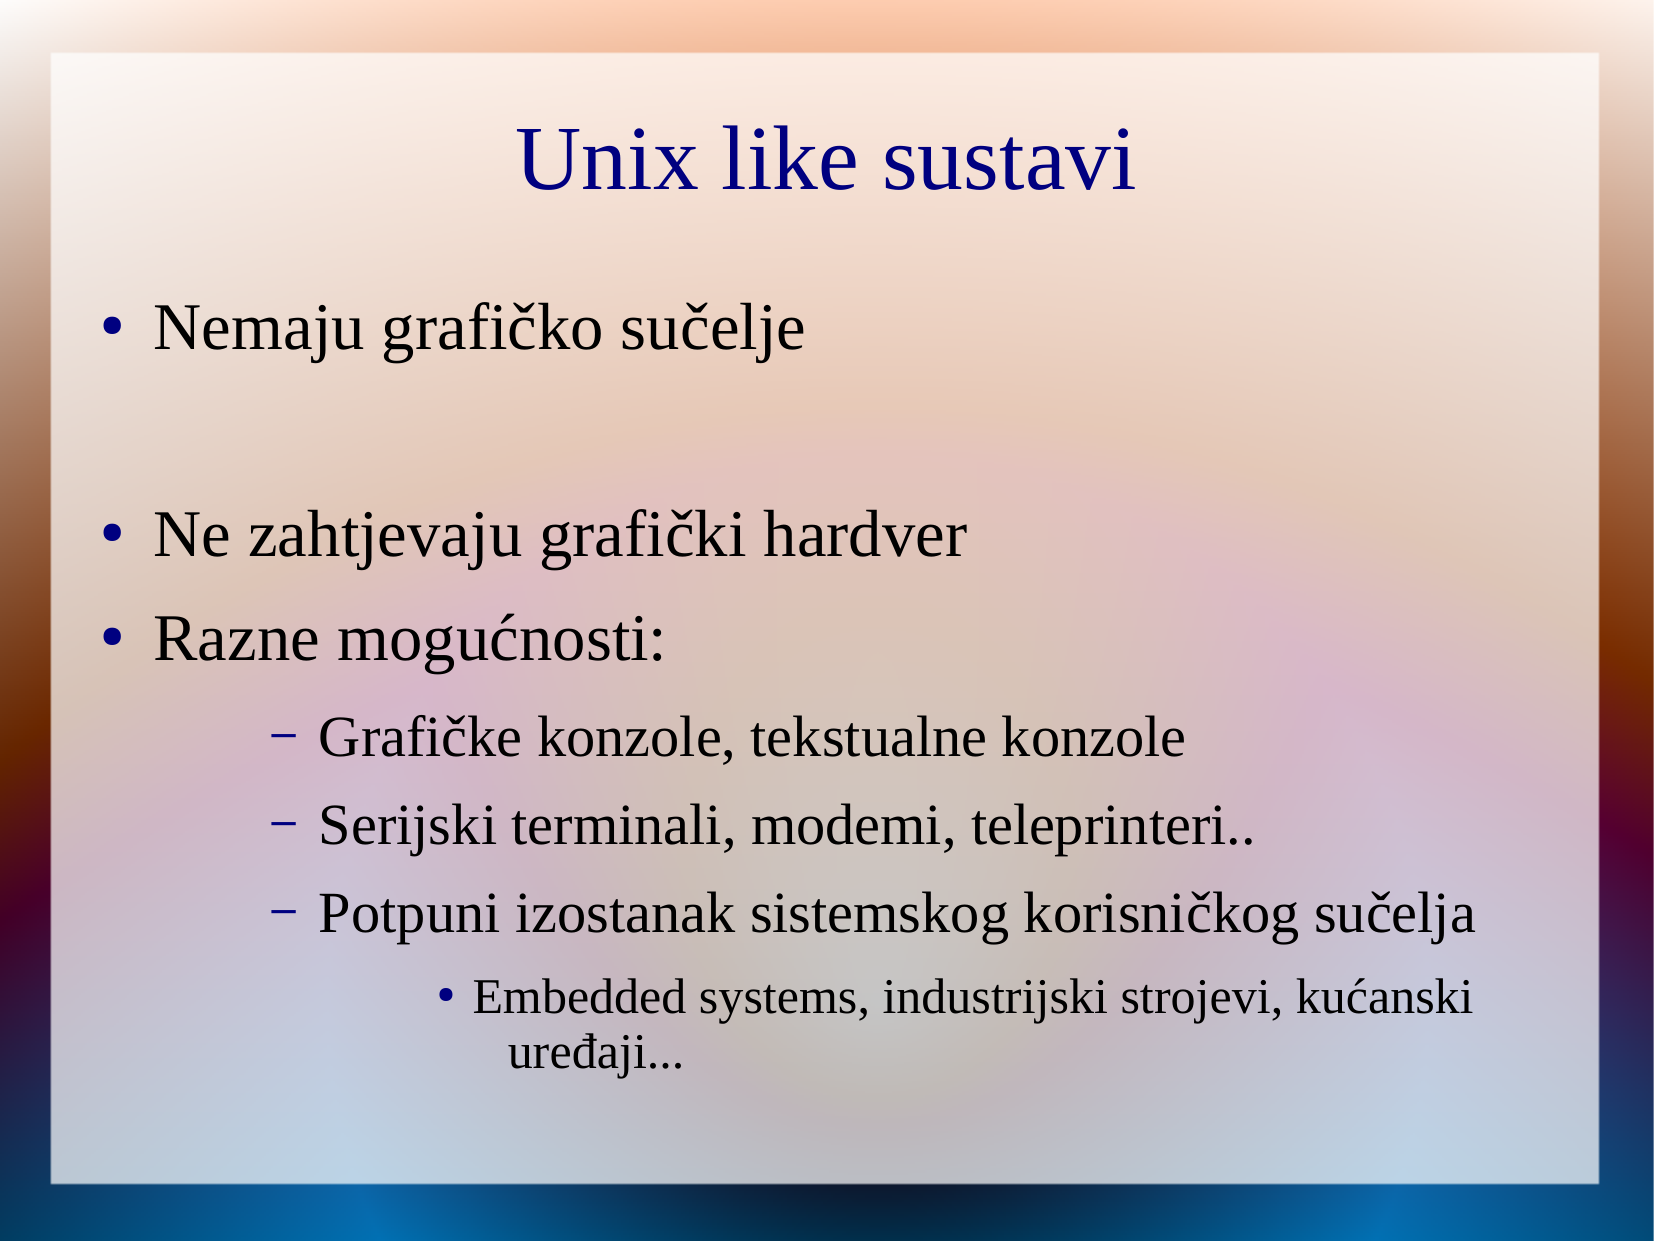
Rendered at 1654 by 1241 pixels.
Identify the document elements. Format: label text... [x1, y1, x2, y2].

title Unix like sustavi [82, 55, 1571, 263]
list Nemaju grafičko sučelje Ne zahtjevaju grafički hardver Razne mogućnosti: Grafičke konzole, tekstualne konzole Serijski terminali, modemi, teleprinteri.. Potpuni izostanak sistemskog korisničkog sučelja Embedded systems, industrijski strojevi, kućanski uređaji... [82, 290, 1571, 1109]
picture [0, 0, 1654, 1241]
